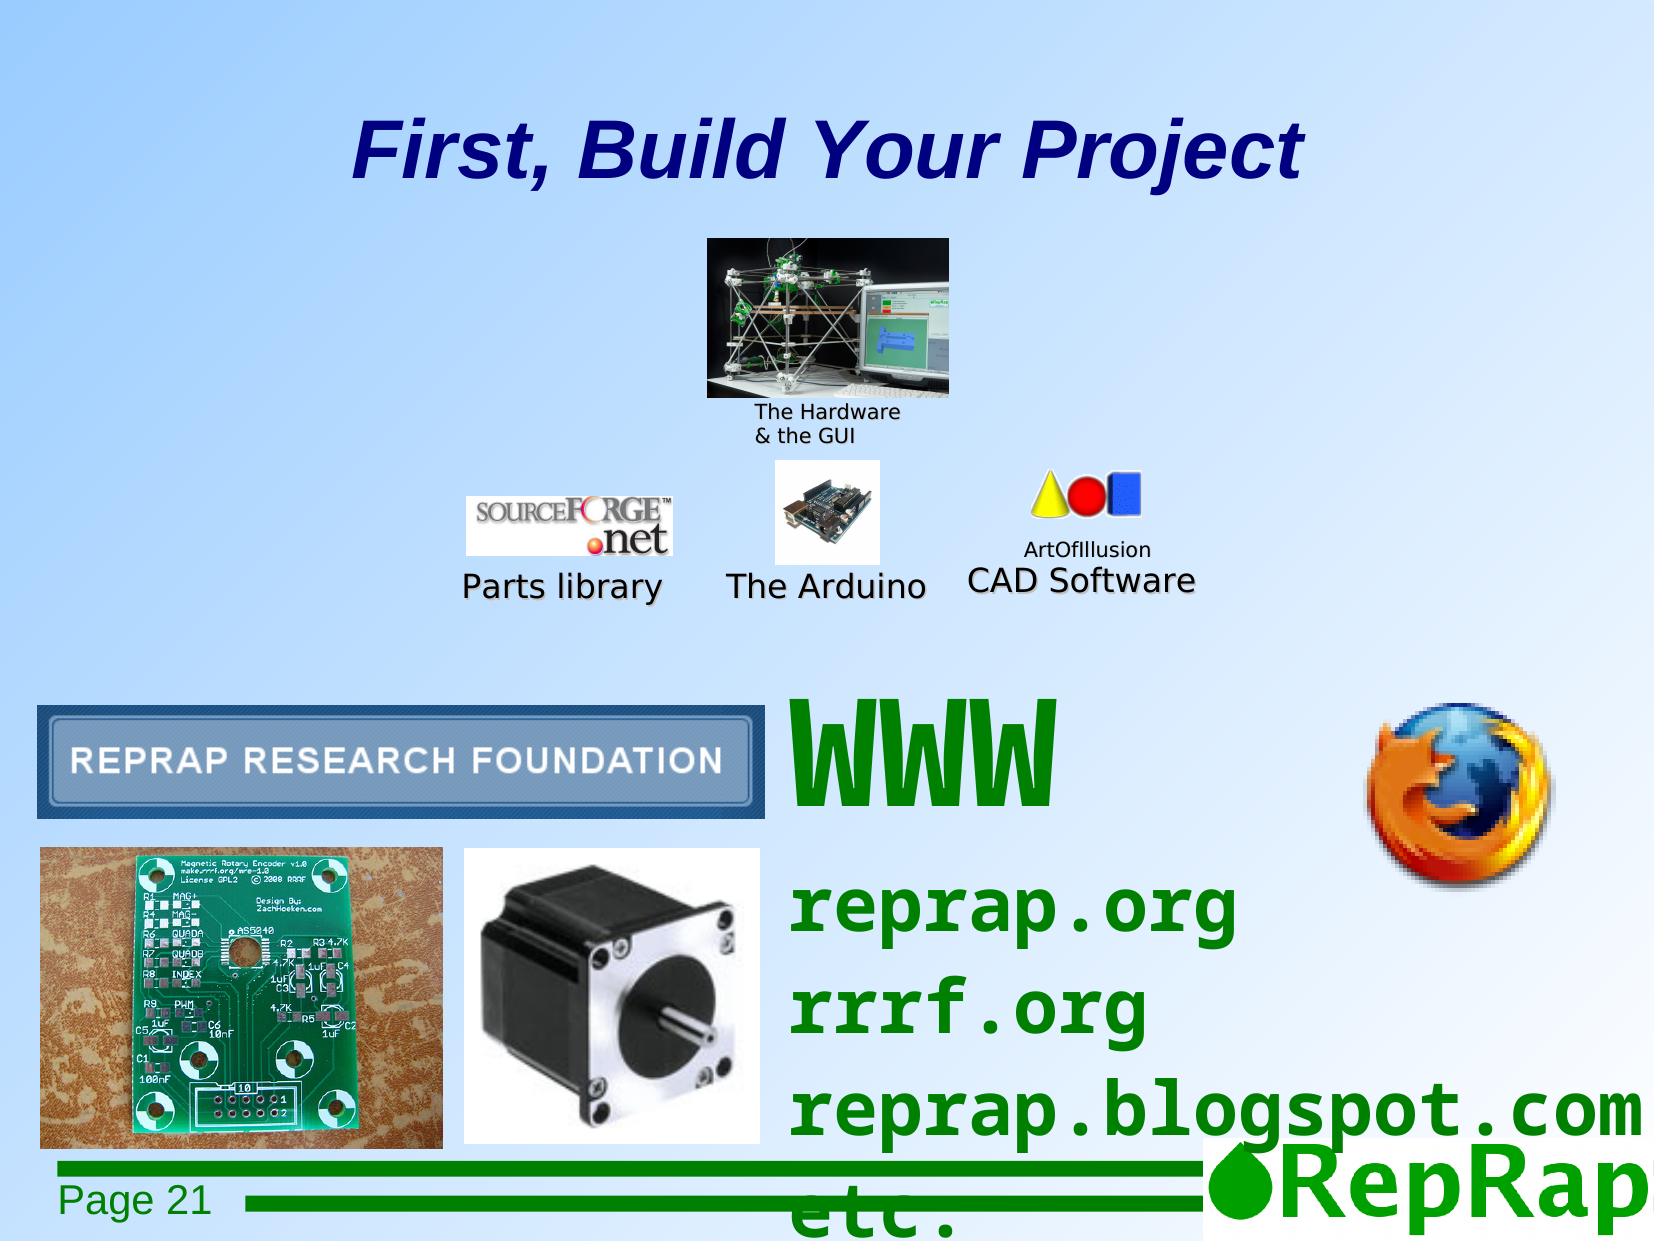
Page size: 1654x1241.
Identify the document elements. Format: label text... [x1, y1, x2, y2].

picture [707, 238, 949, 398]
title First, Build Your Project [121, 46, 1534, 254]
picture [37, 705, 765, 819]
picture [775, 460, 880, 565]
picture [1363, 703, 1556, 897]
picture [464, 848, 760, 1144]
picture [466, 496, 673, 556]
picture [1203, 1166, 1654, 1241]
picture [1031, 469, 1142, 519]
text_box The Hardware & the GUI [754, 400, 915, 475]
text_box ArtOfIllusion CAD Software [966, 537, 1209, 602]
picture [40, 847, 443, 1150]
text_box Parts library [461, 567, 674, 609]
text_box WWW reprap.org rrrf.org reprap.blogspot.com etc. [788, 646, 1654, 1166]
text_box The Arduino [726, 567, 941, 645]
